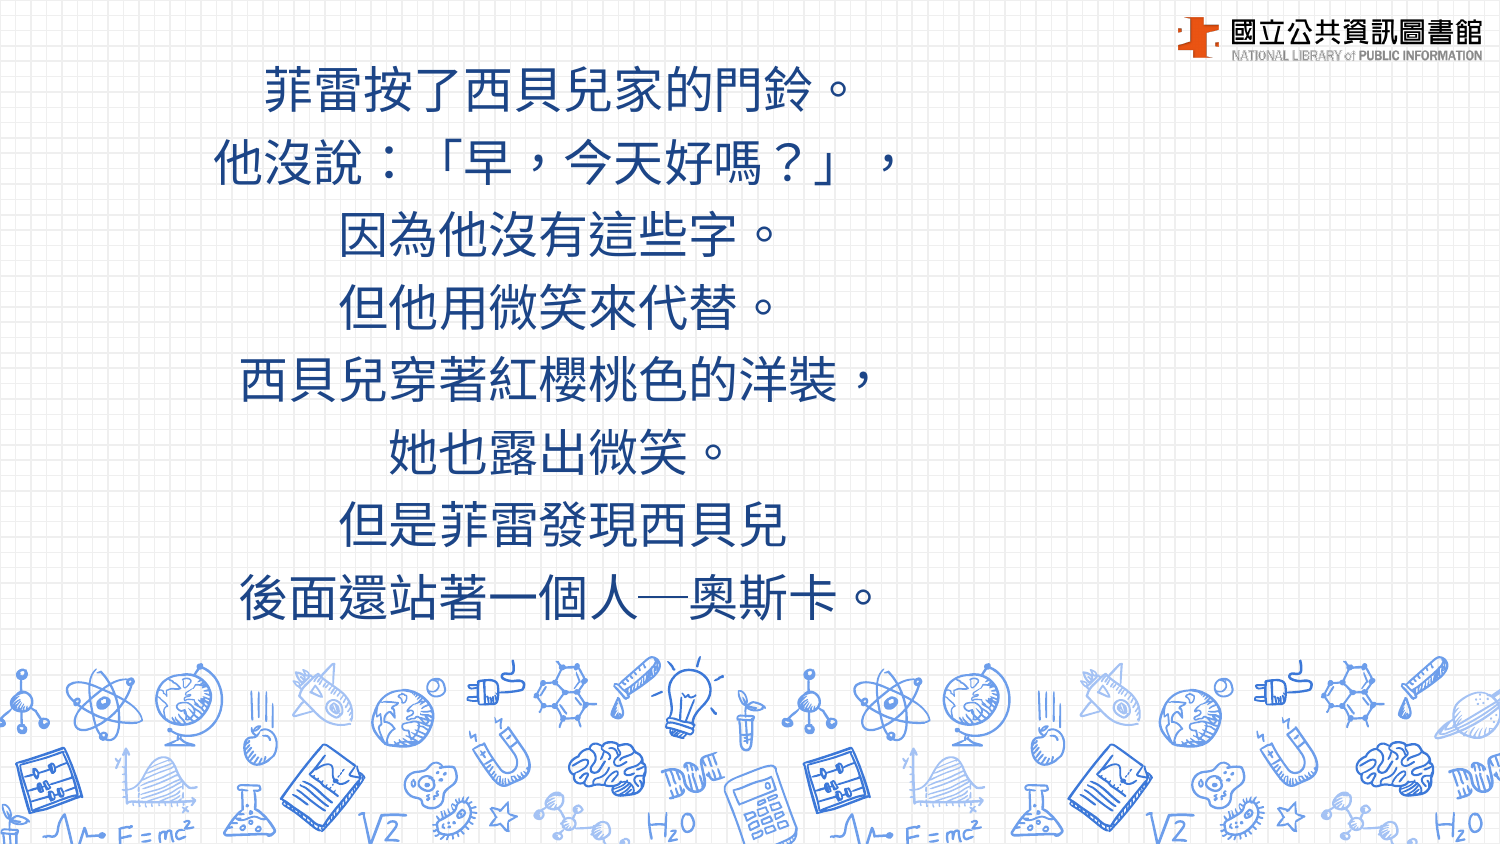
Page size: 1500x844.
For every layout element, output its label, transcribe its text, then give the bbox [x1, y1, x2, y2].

subtitle 菲雷按了西貝兒家的門鈴。 他沒說：「早，今天好嗎？」， 因為他沒有這些字。 但他用微笑來代替。 西貝兒穿著紅櫻桃色的洋裝， 她也露出微笑。 但是菲雷發現西貝兒 後面還站著一個人─奧斯卡。 [41, 43, 1087, 173]
